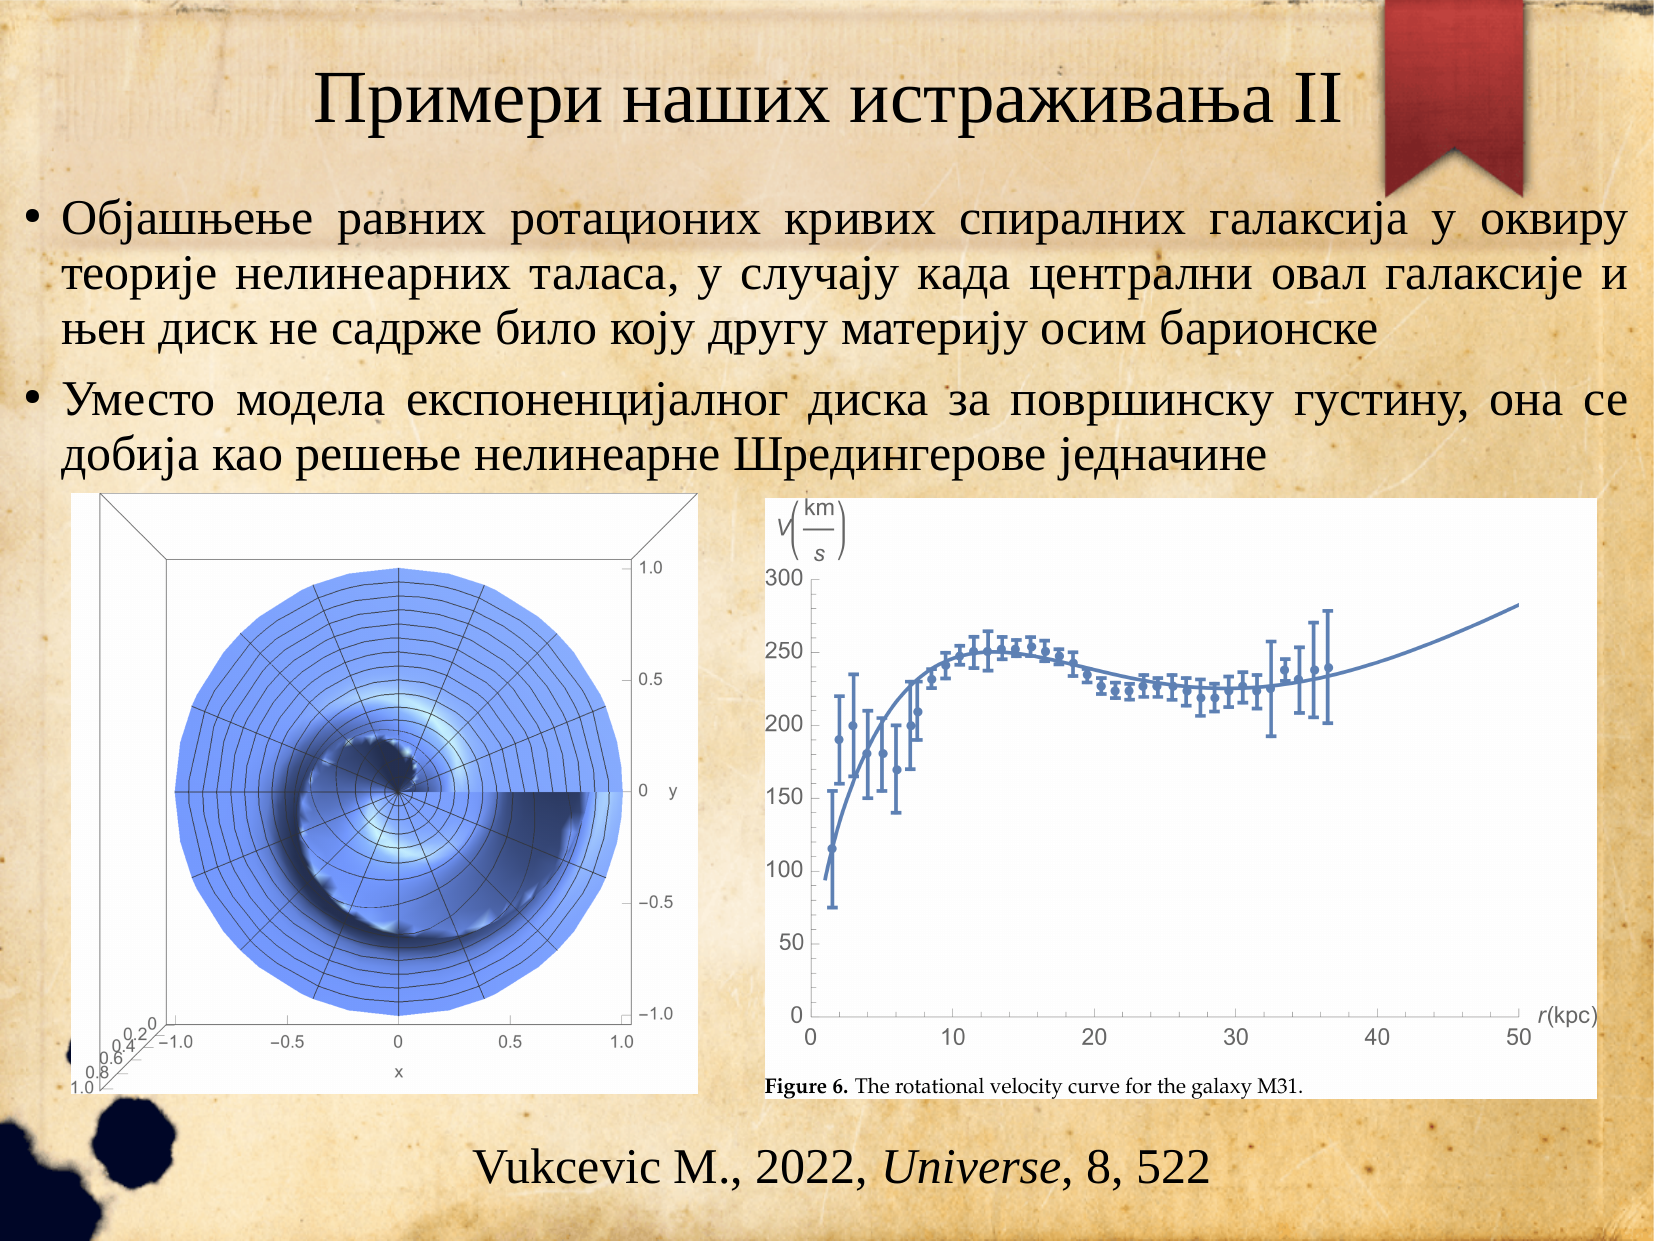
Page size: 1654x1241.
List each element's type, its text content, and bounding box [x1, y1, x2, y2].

title Примери наших истраживања II [64, 55, 1594, 156]
text_box Vukcevic M., 2022, Universe, 8, 522 [457, 1132, 1241, 1203]
picture [0, 0, 1654, 1241]
list Објашњење равних ротационих кривих спиралних галаксија у оквиру теорије нелинеарних таласа, у случају када централни овал галаксије и њен диск не садрже било коју другу материју осим барионске Уместо модела експоненцијалног диска за површинску густину, она се добија као решење нелинеарне Шредингерове једначине [23, 189, 1630, 482]
